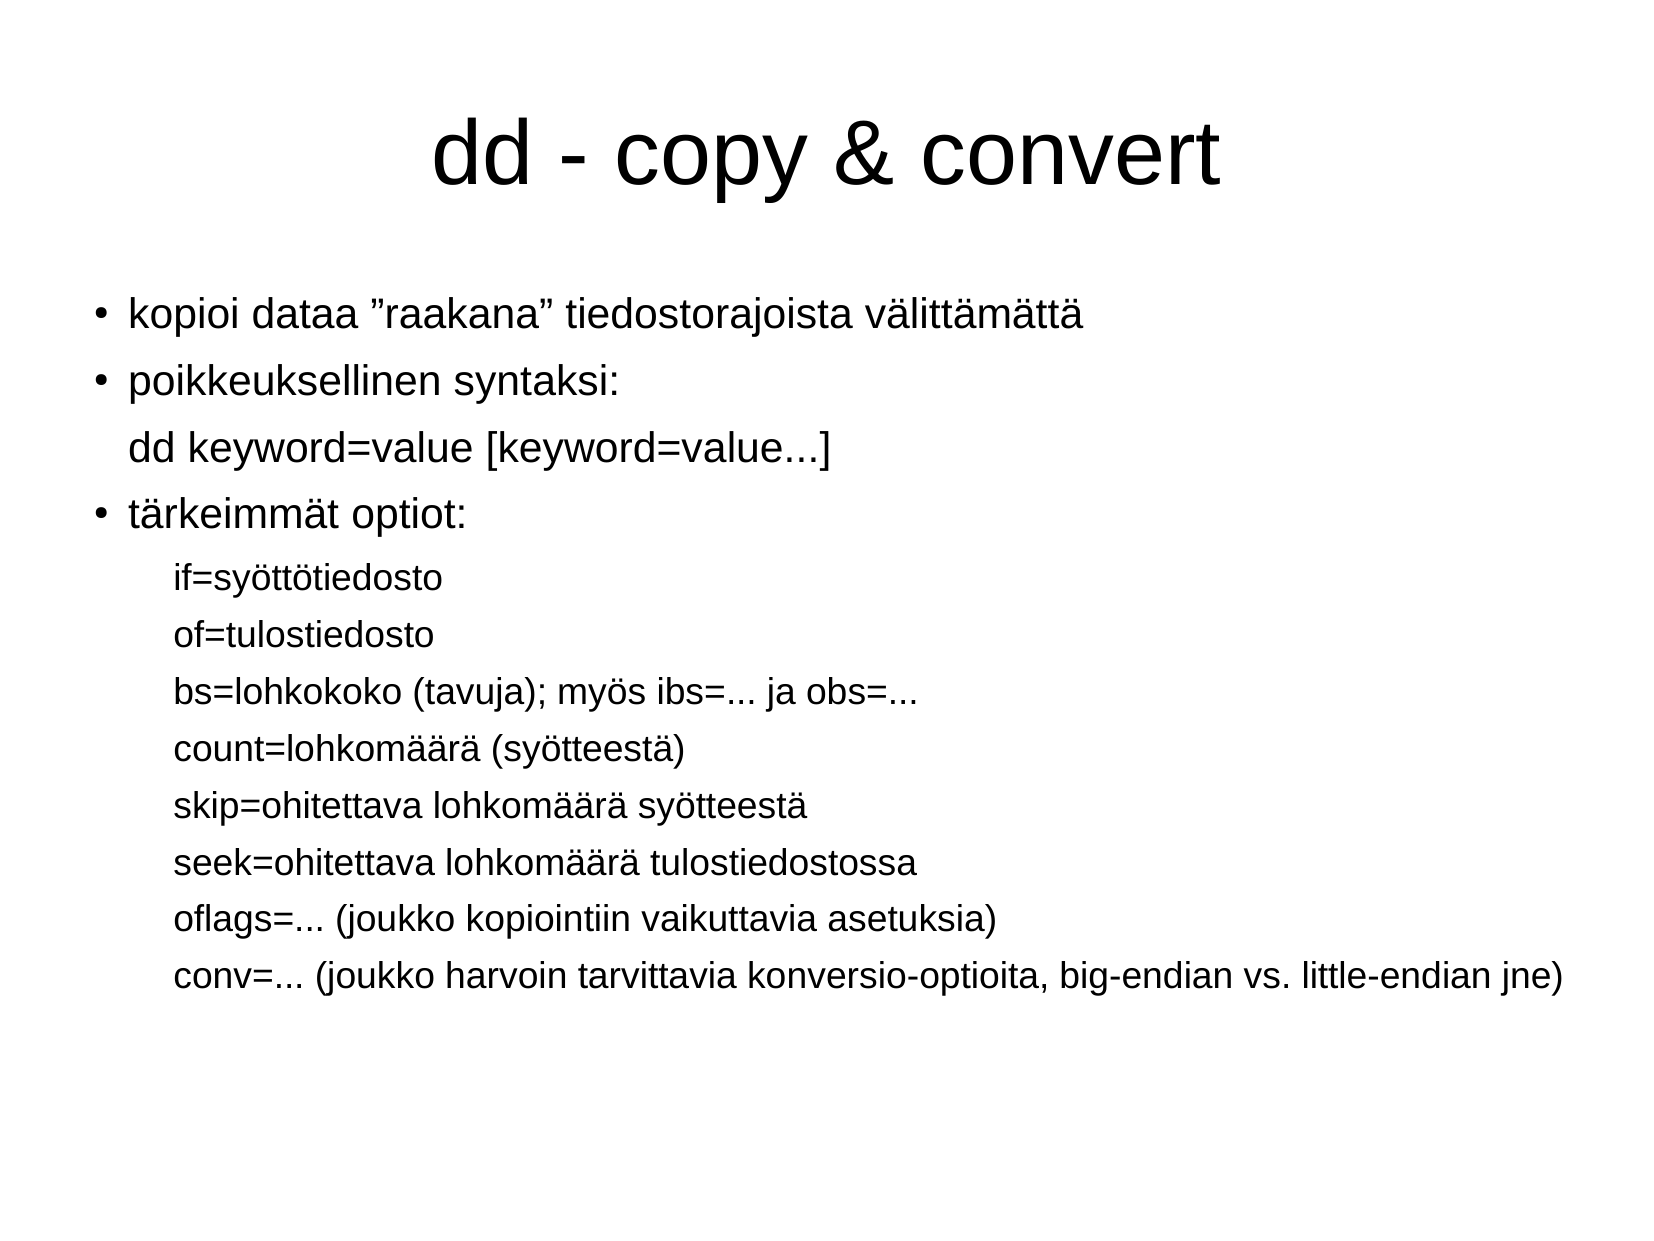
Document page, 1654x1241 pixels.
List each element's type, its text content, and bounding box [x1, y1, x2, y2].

title dd - copy & convert [82, 49, 1571, 257]
list kopioi dataa ”raakana” tiedostorajoista välittämättä poikkeuksellinen syntaksi: dd keyword=value [keyword=value...] tärkeimmät optiot: if=syöttötiedosto of=tulostiedosto bs=lohkokoko (tavuja); myös ibs=... ja obs=... count=lohkomäärä (syötteestä) skip=ohitettava lohkomäärä syötteestä seek=ohitettava lohkomäärä tulostiedostossa oflags=... (joukko kopiointiin vaikuttavia asetuksia) conv=... (joukko harvoin tarvittavia konversio-optioita, big-endian vs. little-endian jne) [82, 290, 1571, 1010]
